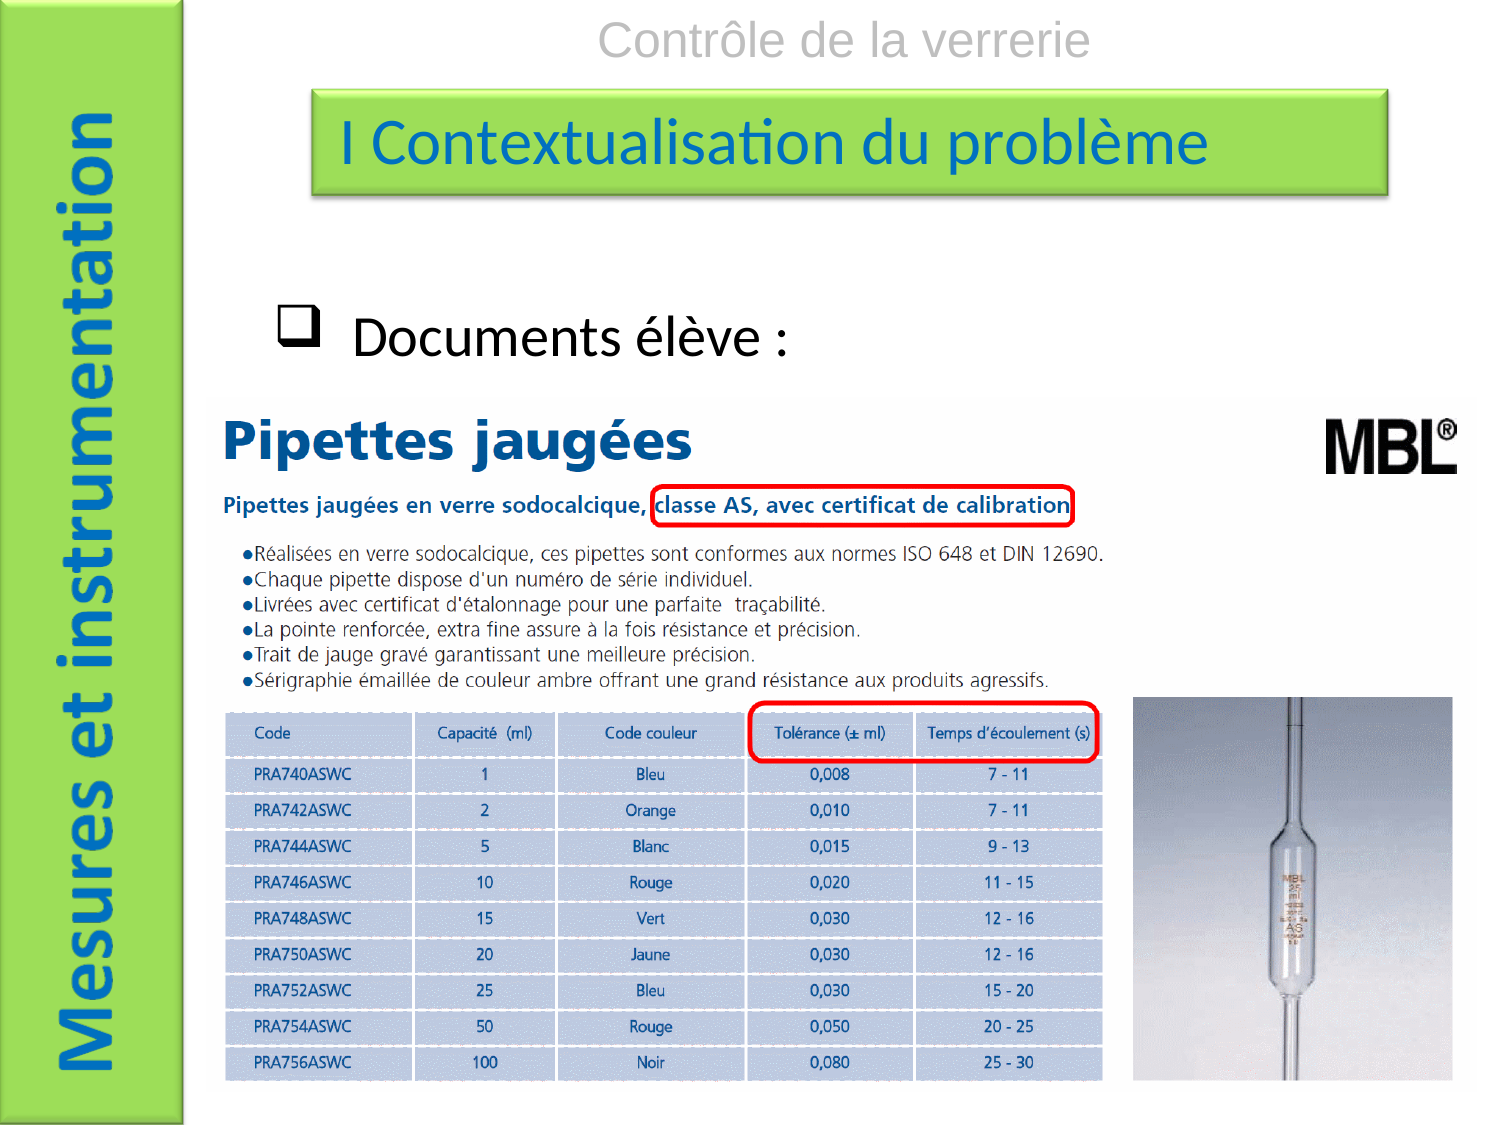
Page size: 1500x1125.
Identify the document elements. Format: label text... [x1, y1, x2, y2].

text_box Documents élève : [192, 290, 1500, 1024]
picture [206, 397, 1477, 1092]
text_box I Contextualisation du problème [324, 90, 1388, 186]
text_box Contrôle de la verrerie [206, 0, 1483, 76]
picture [0, 0, 192, 1125]
picture [303, 84, 1397, 209]
